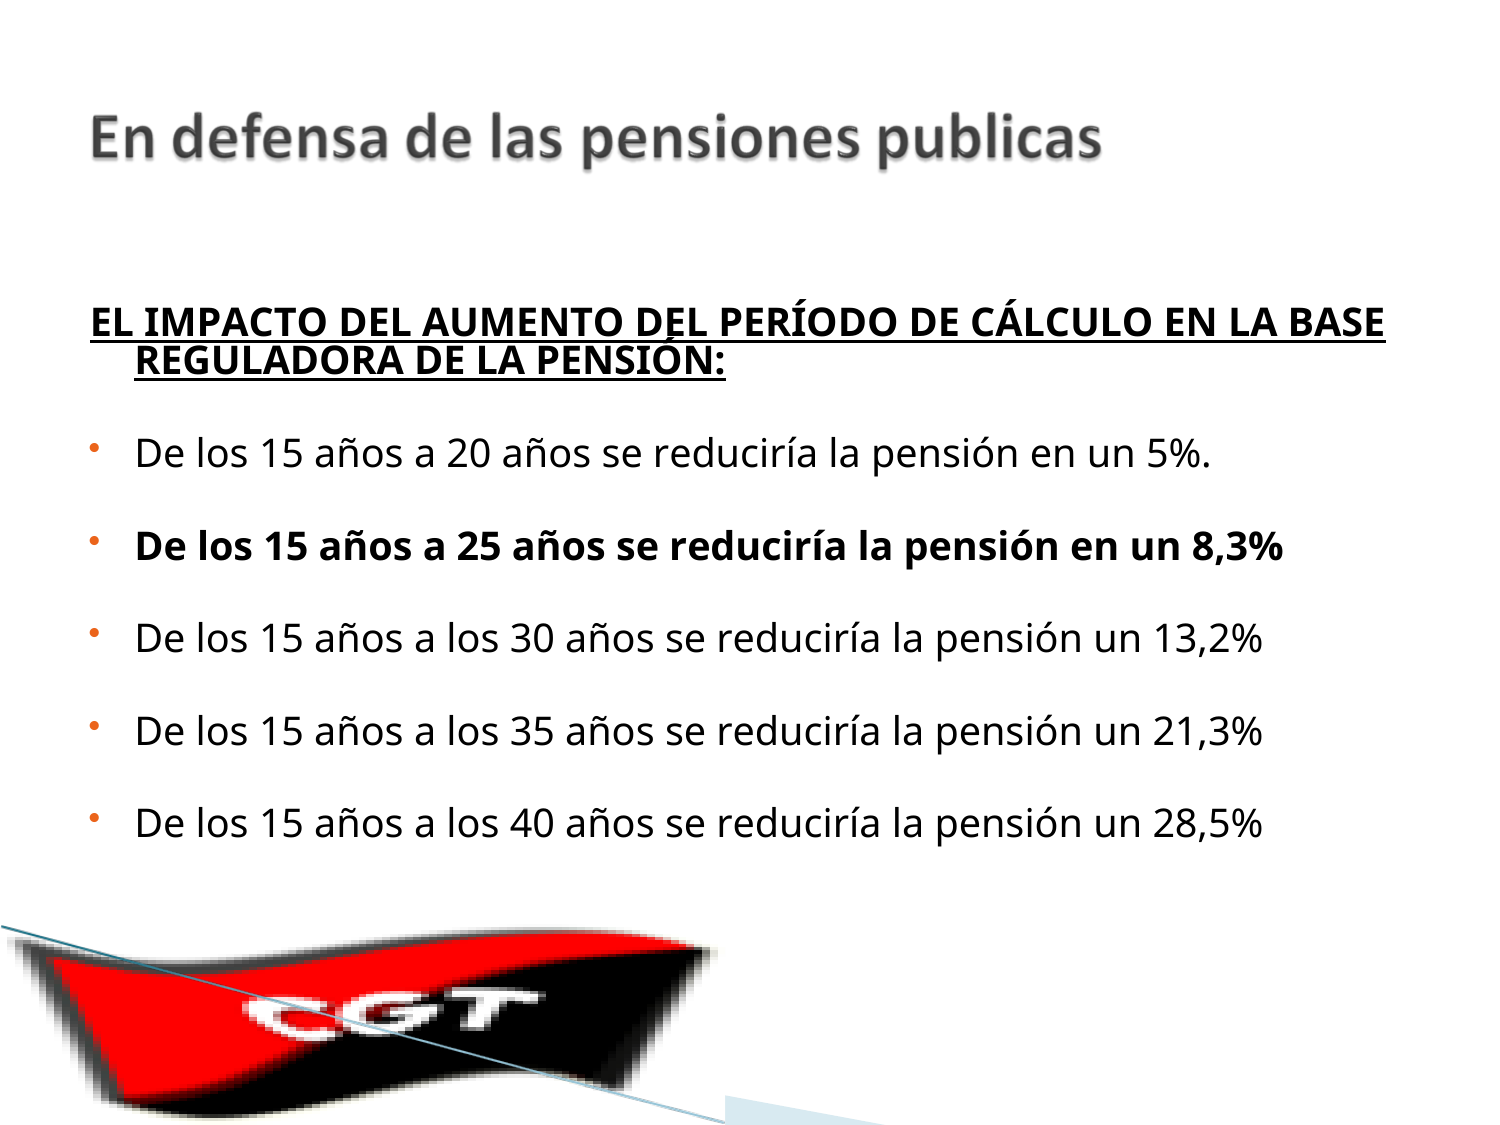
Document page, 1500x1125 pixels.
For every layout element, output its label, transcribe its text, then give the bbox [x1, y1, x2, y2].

text_box EL IMPACTO DEL AUMENTO DEL PERÍODO DE CÁLCULO EN LA BASE REGULADORA DE LA PENSIÓN: De los 15 años a 20 años se reduciría la pensión en un 5%. De los 15 años a 25 años se reduciría la pensión en un 8,3% De los 15 años a los 30 años se reduciría la pensión un 13,2% De los 15 años a los 35 años se reduciría la pensión un 21,3% De los 15 años a los 40 años se reduciría la pensión un 28,5% [75, 242, 1426, 900]
picture [0, 924, 726, 1125]
picture [43, 43, 1427, 235]
